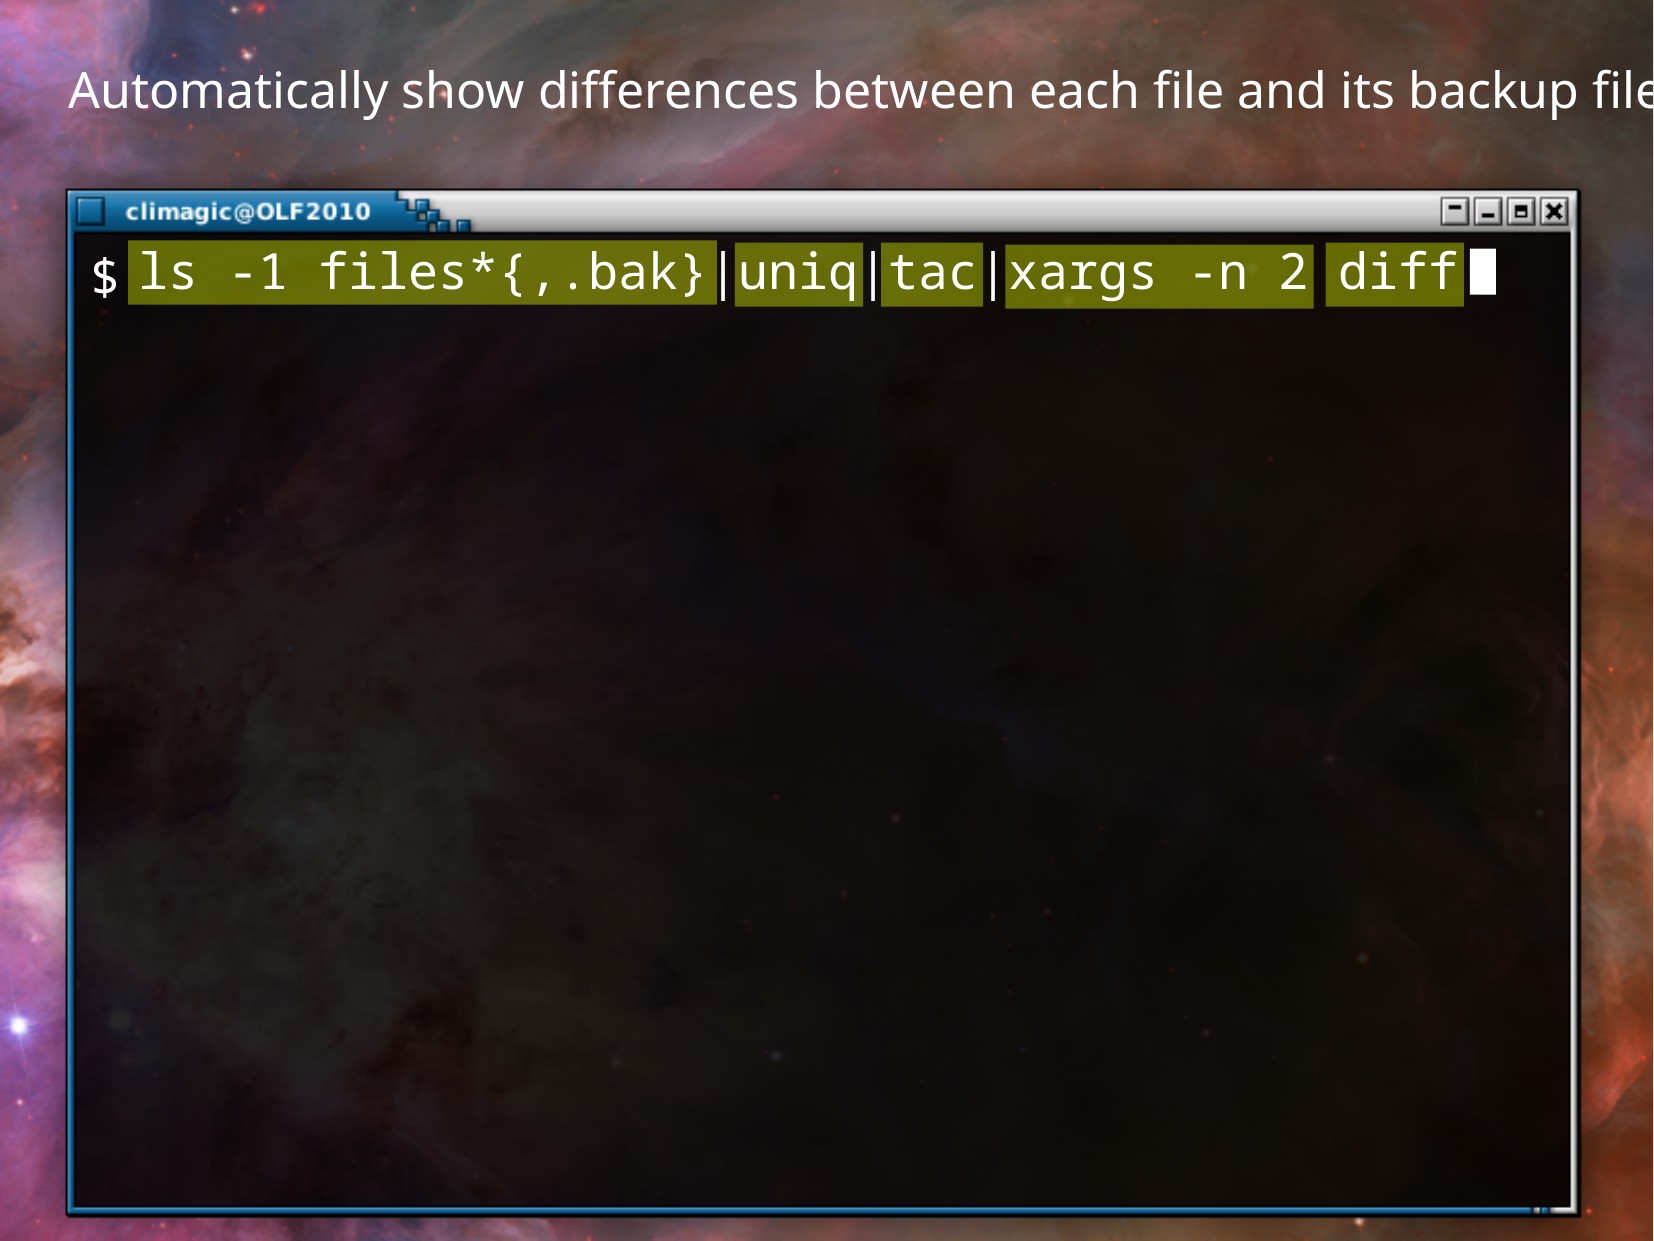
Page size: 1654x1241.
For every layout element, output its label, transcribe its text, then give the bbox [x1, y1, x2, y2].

picture [0, 0, 1654, 1241]
text_box $ [76, 234, 136, 308]
text_box Automatically show differences between each file and its backup file. [53, 48, 1600, 128]
subtitle ls -1 files*{,.bak}|uniq|tac|xargs -n 2 diff [138, 194, 1653, 347]
text_box [1469, 248, 1496, 295]
